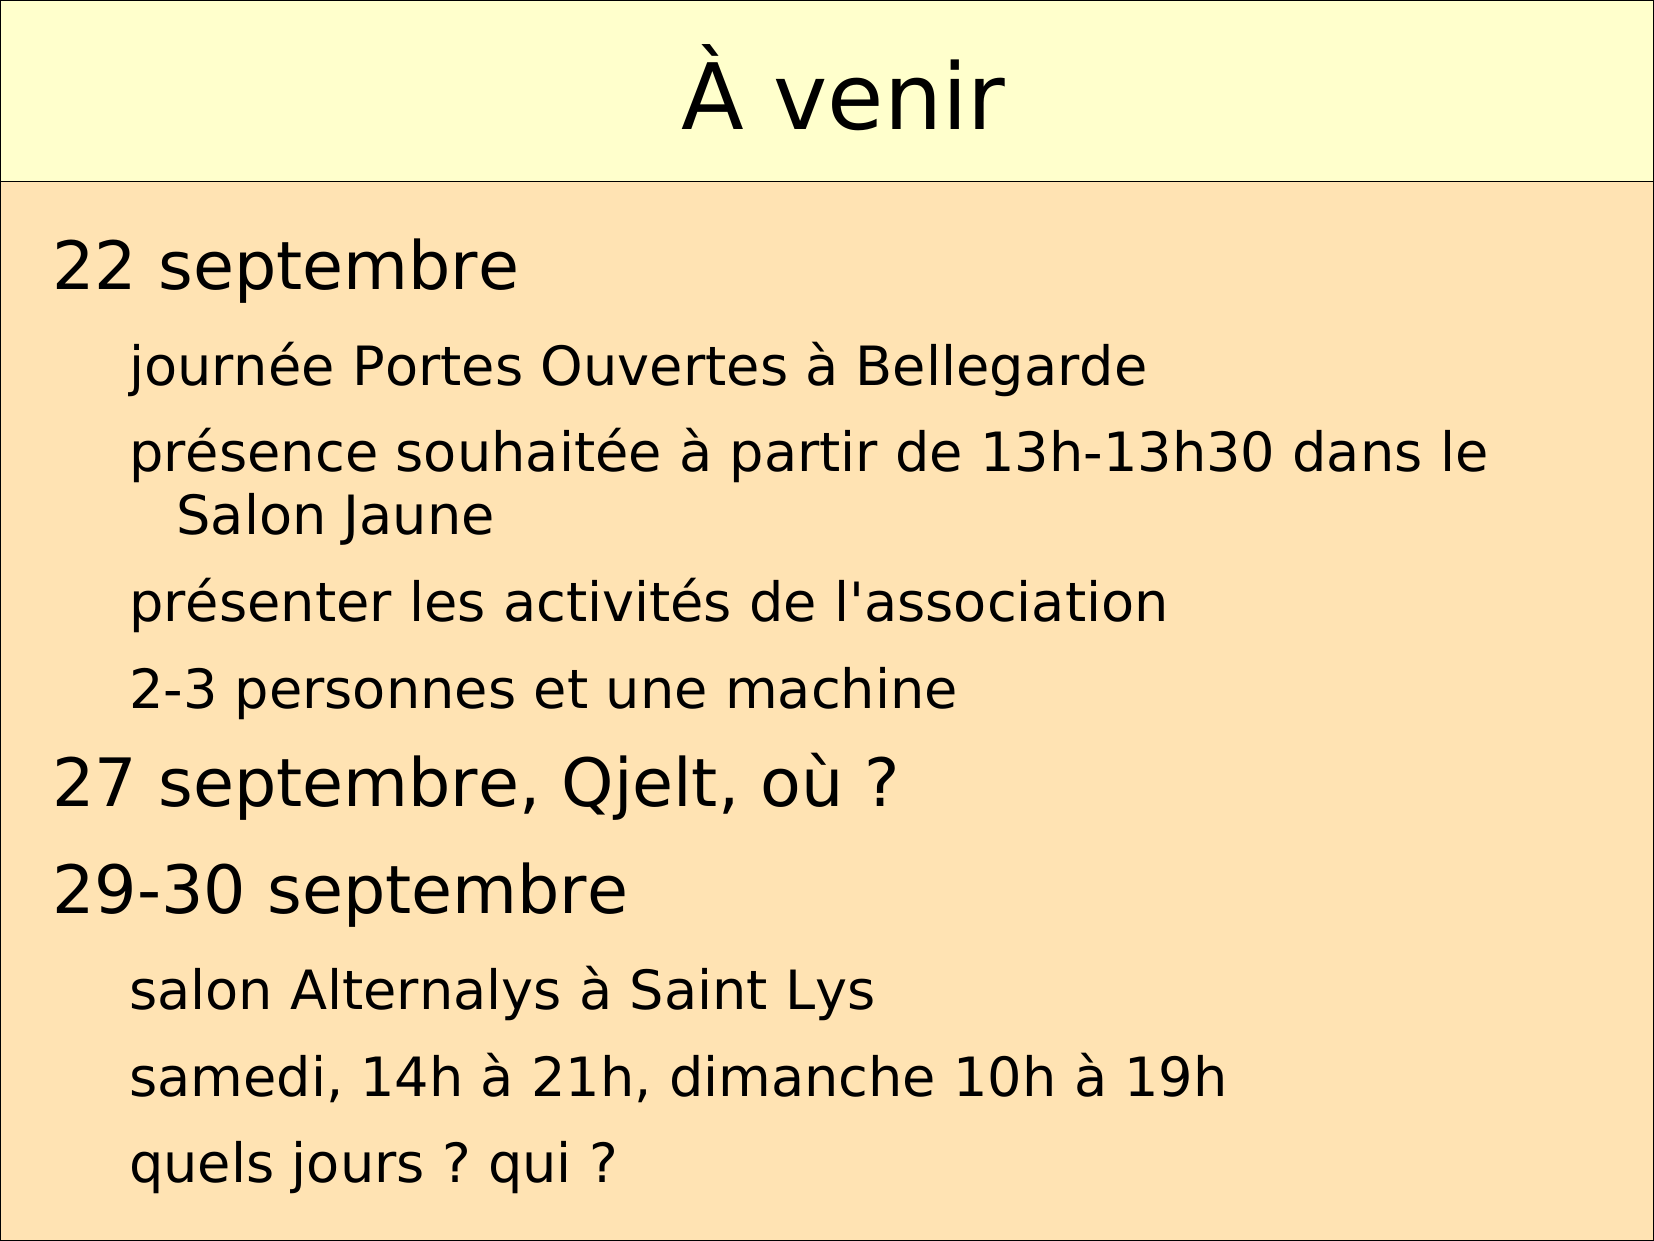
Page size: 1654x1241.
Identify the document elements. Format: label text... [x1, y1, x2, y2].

list 22 septembre journée Portes Ouvertes à Bellegarde présence souhaitée à partir de 13h-13h30 dans le Salon Jaune présenter les activités de l'association 2-3 personnes et une machine 27 septembre, Qjelt, où ? 29-30 septembre salon Alternalys à Saint Lys samedi, 14h à 21h, dimanche 10h à 19h quels jours ? qui ? [34, 227, 1592, 1196]
title À venir [135, 37, 1552, 158]
